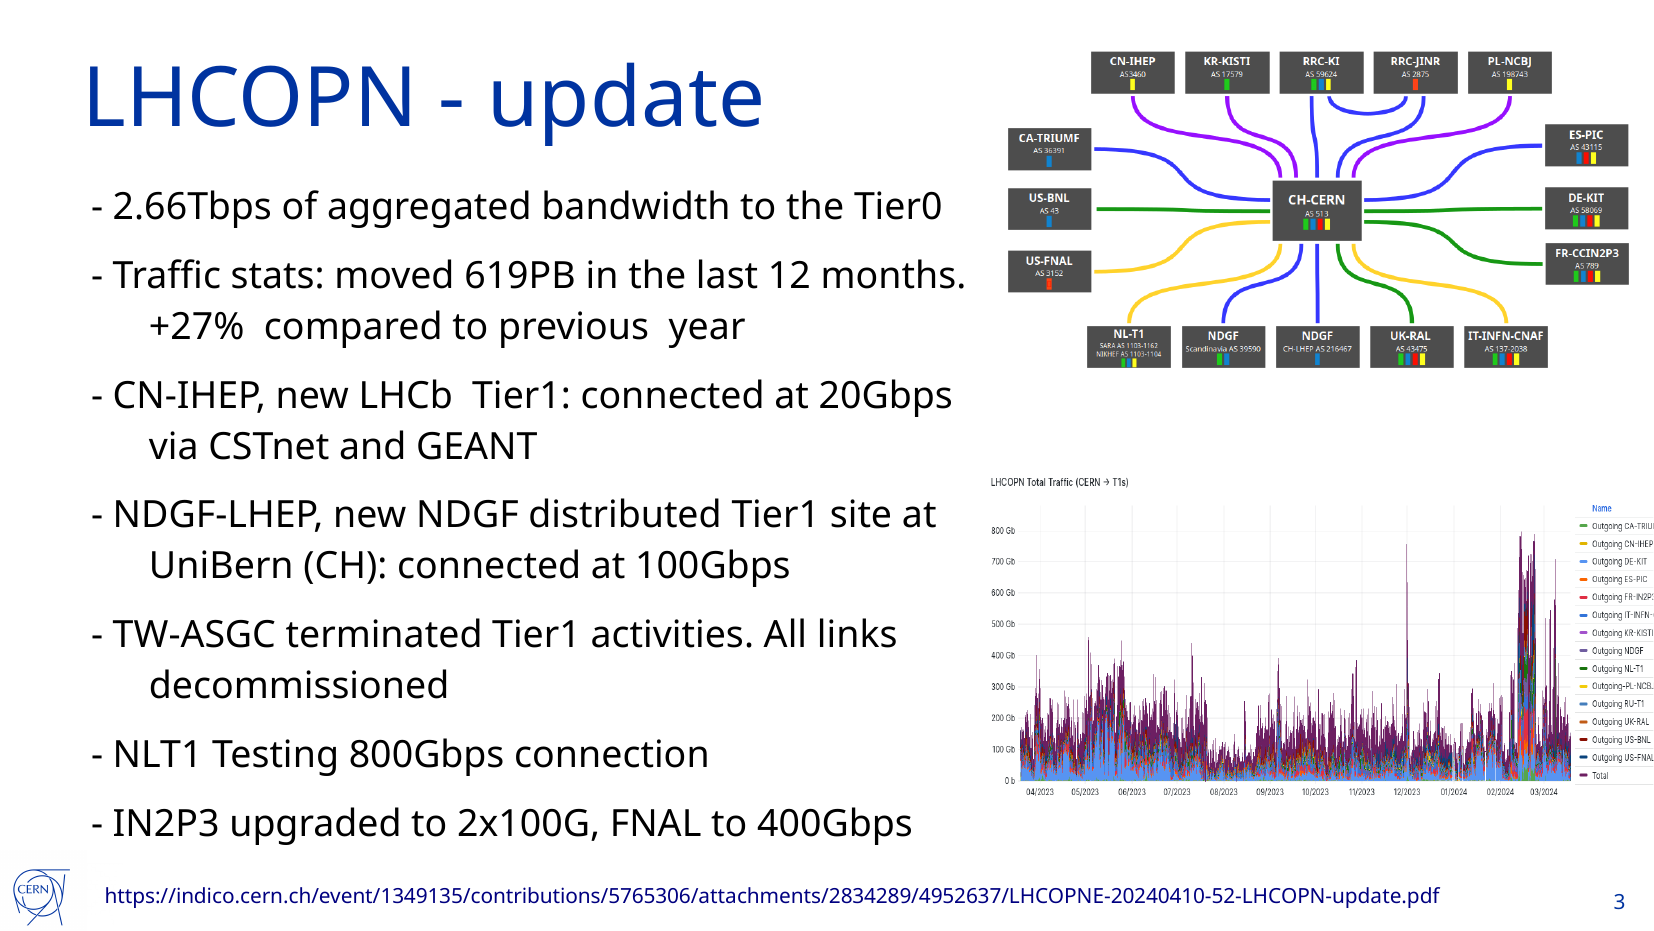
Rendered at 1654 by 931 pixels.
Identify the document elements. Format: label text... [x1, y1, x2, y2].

picture [986, 473, 1654, 800]
title LHCOPN - update [82, 37, 1571, 143]
picture [1004, 49, 1633, 372]
text_box - 2.66Tbps of aggregated bandwidth to the Tier0 - Traffic stats: moved 619PB in the last 12 months. +27% compared to previous year - CN-IHEP, new LHCb Tier1: connected at 20Gbps via CSTnet and GEANT - NDGF-LHEP, new NDGF distributed Tier1 site at UniBern (CH): connected at 100Gbps - TW-ASGC terminated Tier1 activities. All links decommissioned - NLT1 Testing 800Gbps connection - IN2P3 upgraded to 2x100G, FNAL to 400Gbps [76, 172, 996, 931]
text_box https://indico.cern.ch/event/1349135/contributions/5765306/attachments/2834289/4952637/LHCOPNE-20240410-52-LHCOPN-update.pdf [996, 873, 1466, 931]
picture [0, 850, 76, 931]
